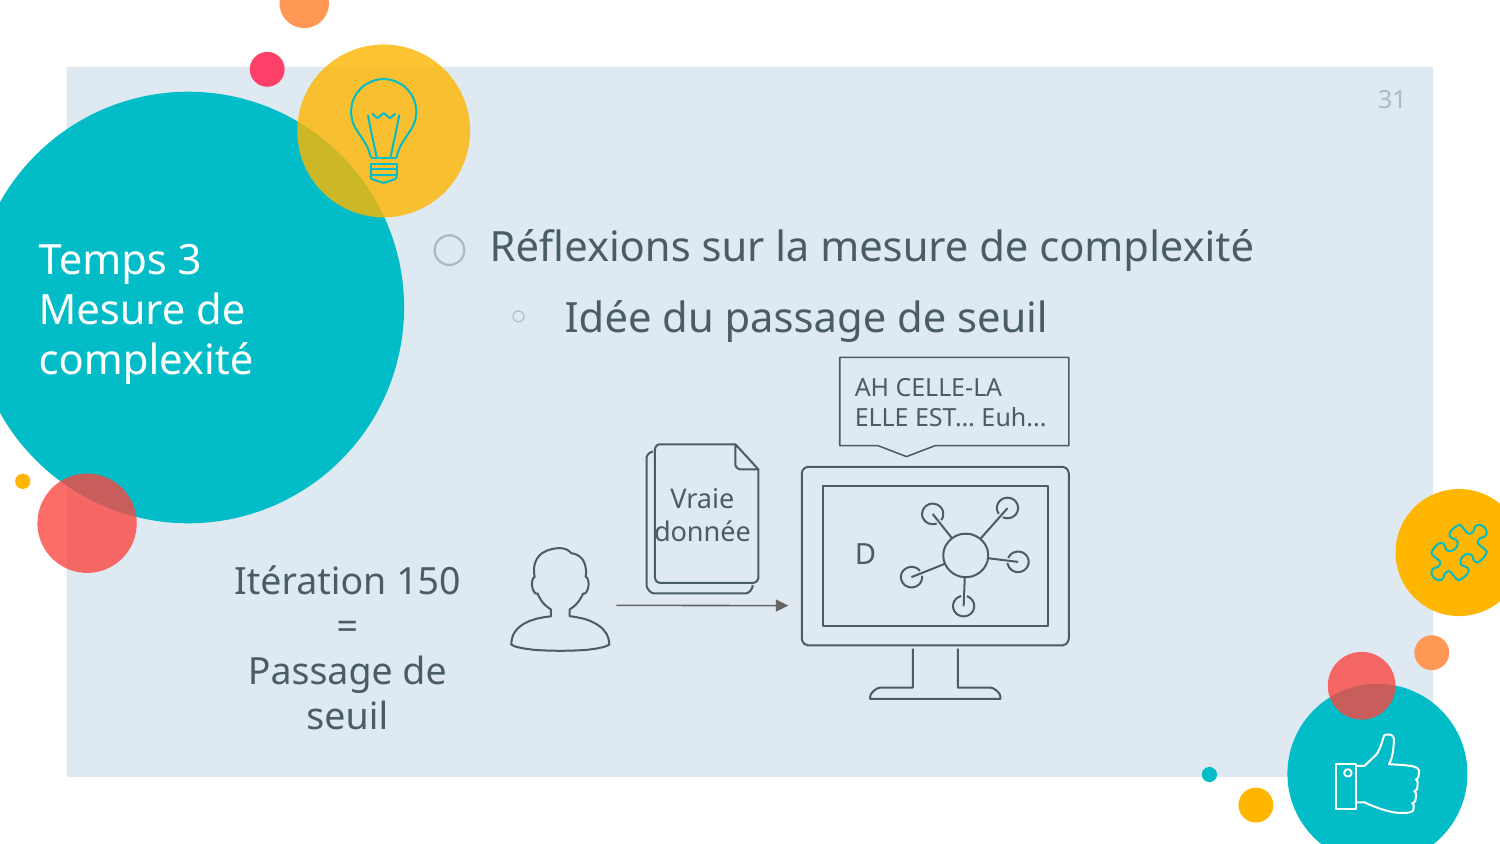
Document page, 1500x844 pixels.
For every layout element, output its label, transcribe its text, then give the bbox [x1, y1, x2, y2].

text_box Itération 150 = Passage de seuil [200, 542, 495, 745]
slide_number <number> [1331, 68, 1422, 134]
list Réflexions sur la mesure de complexité Idée du passage de seuil [399, 205, 1339, 383]
text_box D [839, 520, 901, 594]
text_box Vraie donnée [638, 466, 767, 580]
text_box AH CELLE-LA ELLE EST… Euh... [839, 357, 1069, 457]
title Temps 3 Mesure de complexité [23, 91, 375, 524]
